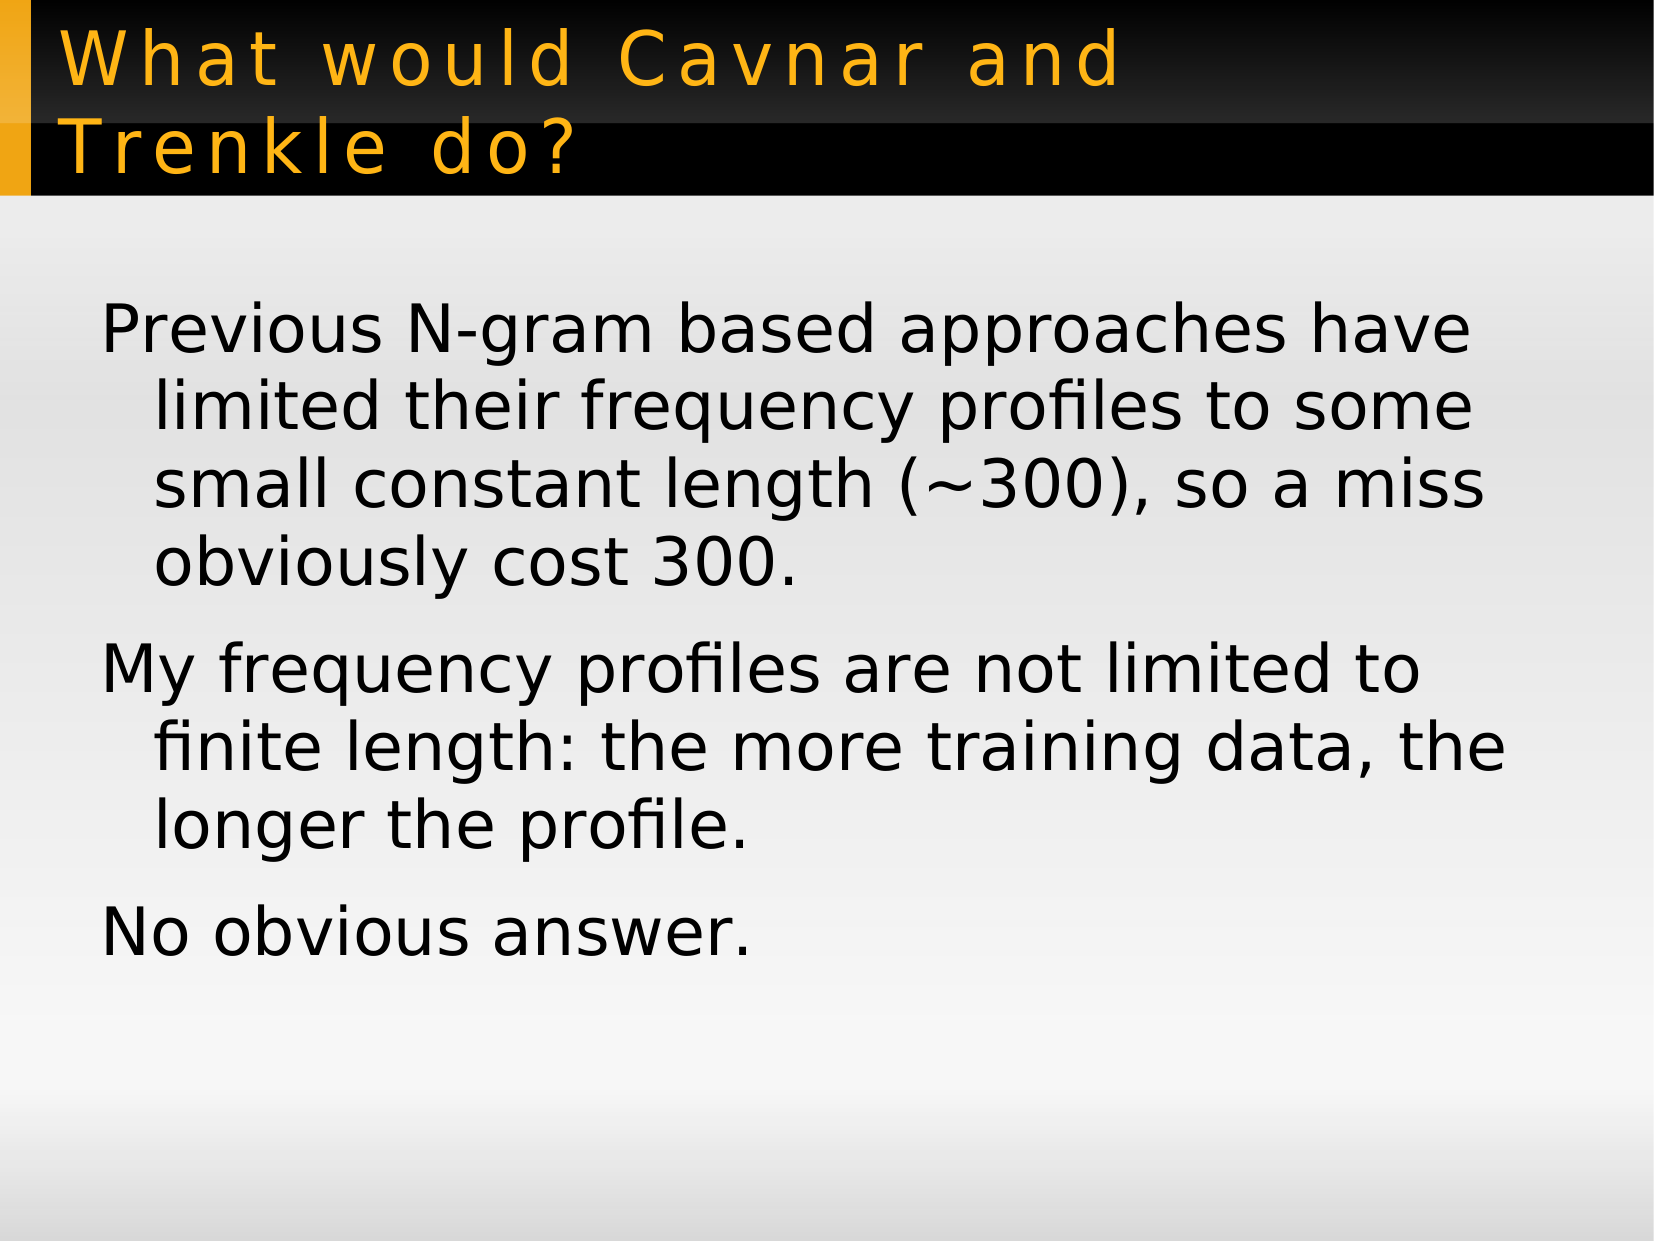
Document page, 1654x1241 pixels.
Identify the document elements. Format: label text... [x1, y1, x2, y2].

list Previous N-gram based approaches have limited their frequency profiles to some small constant length (~300), so a miss obviously cost 300. My frequency profiles are not limited to finite length: the more training data, the longer the profile. No obvious answer. [82, 290, 1571, 1109]
picture [0, 0, 1654, 1241]
title What would Cavnar and Trenkle do? [59, 16, 1270, 191]
